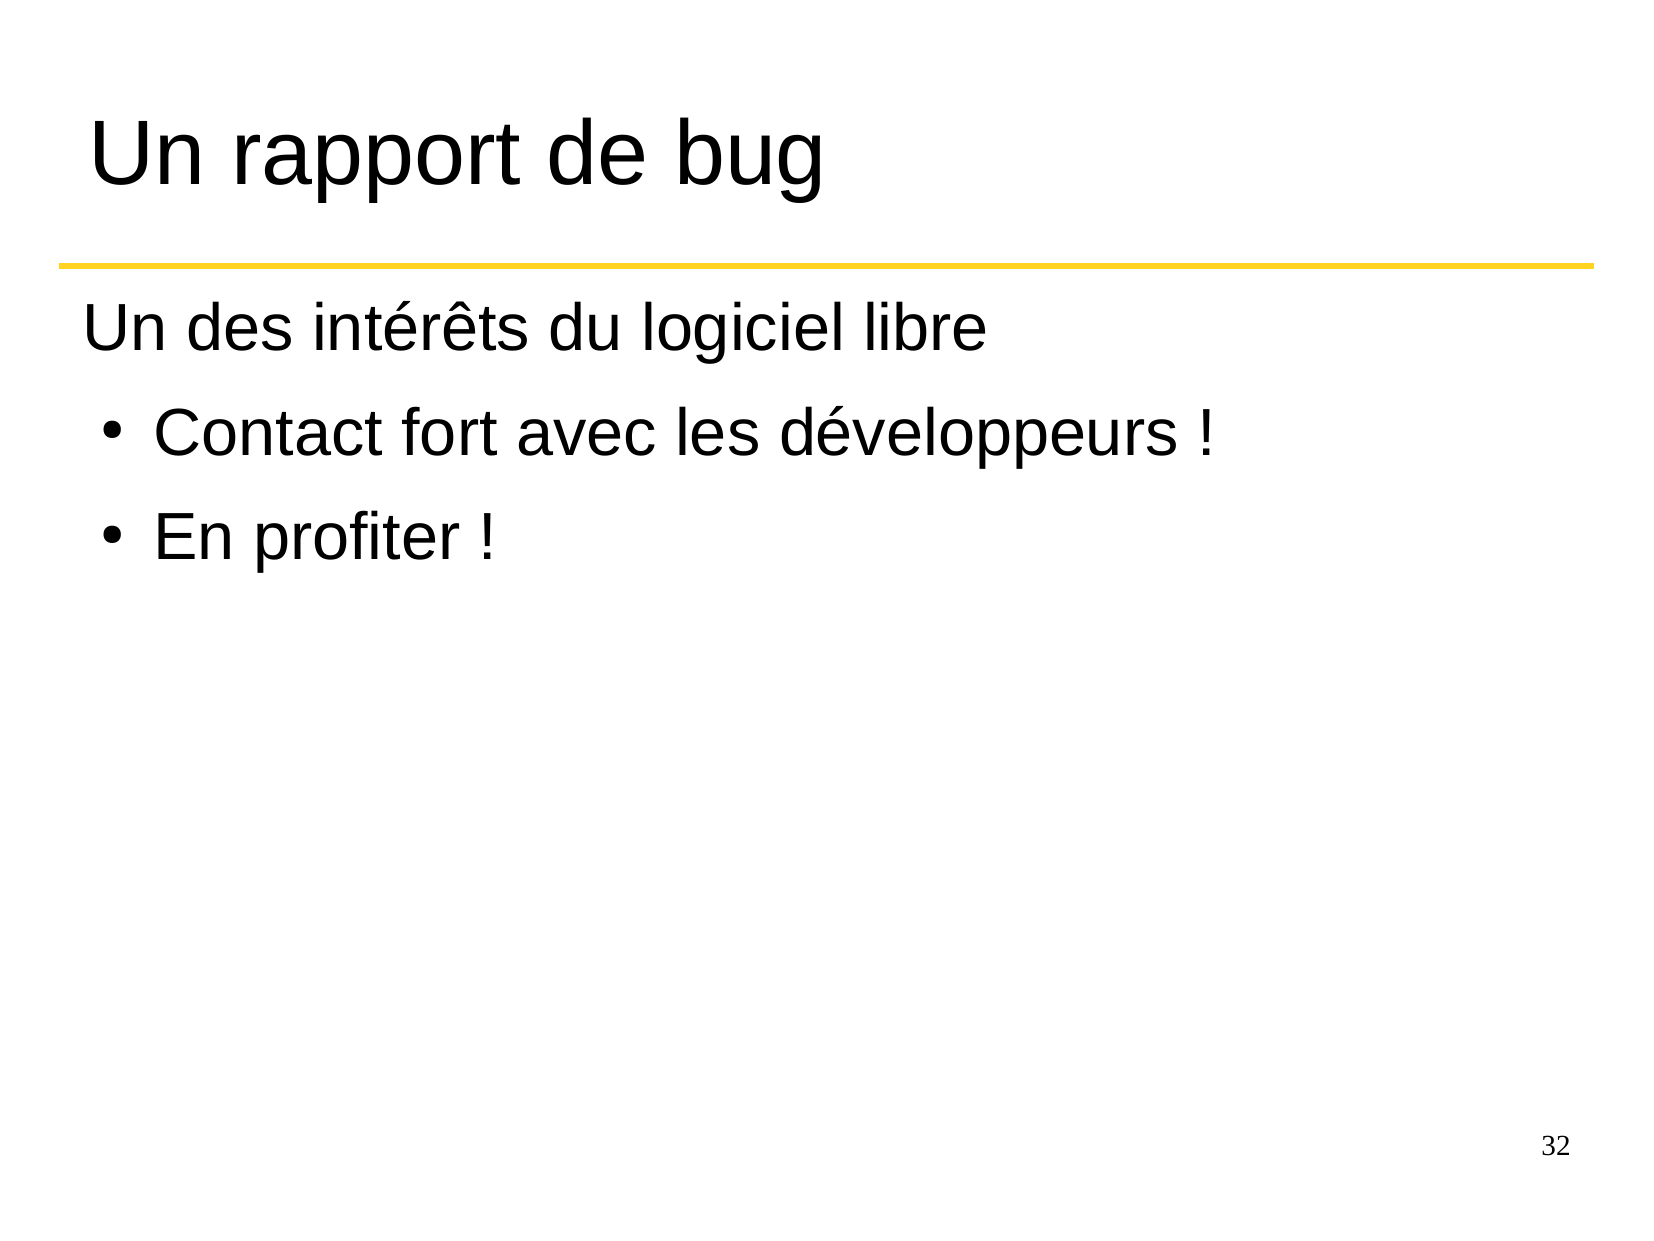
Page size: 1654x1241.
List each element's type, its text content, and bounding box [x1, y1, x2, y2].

title Un rapport de bug [88, 49, 1571, 257]
list Un des intérêts du logiciel libre Contact fort avec les développeurs ! En profiter ! [82, 290, 1571, 1152]
